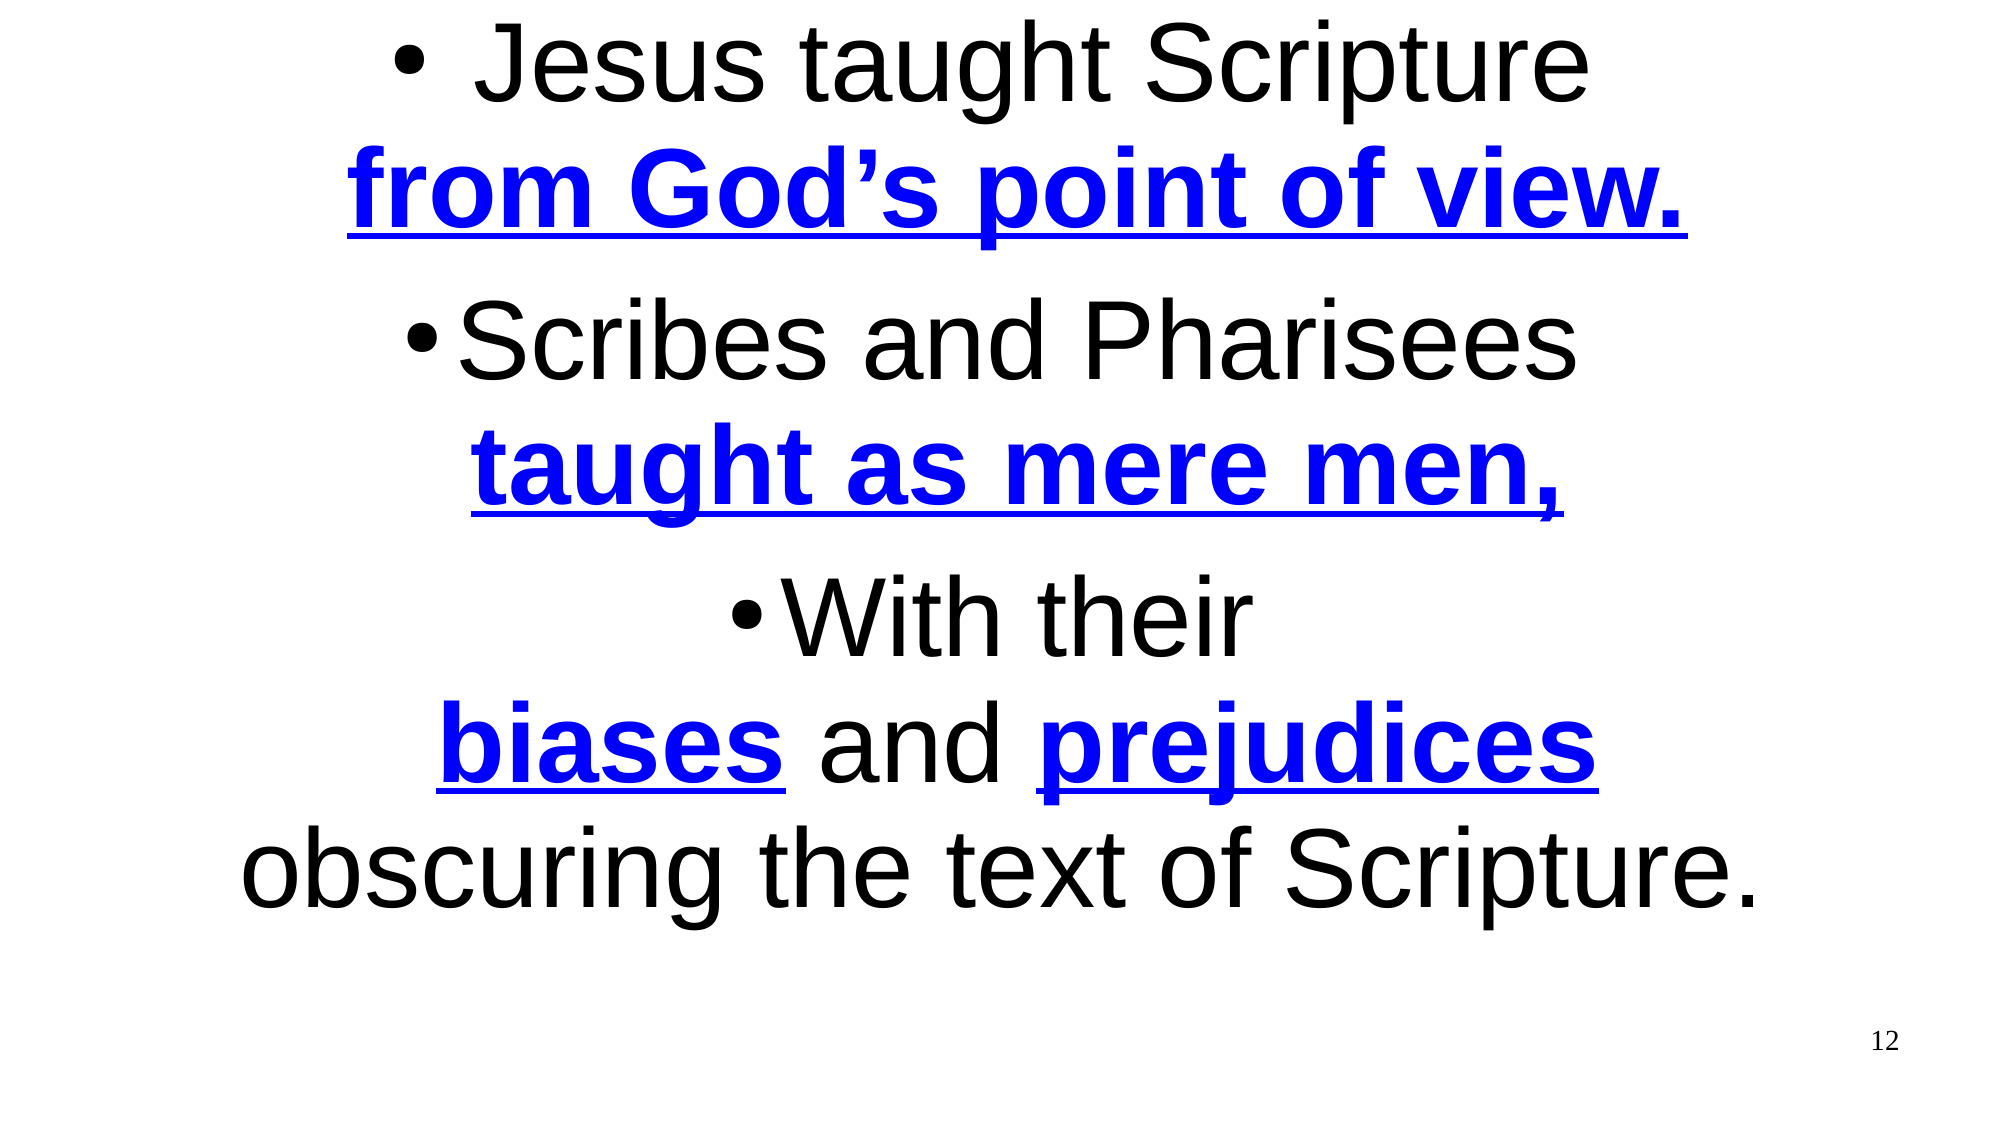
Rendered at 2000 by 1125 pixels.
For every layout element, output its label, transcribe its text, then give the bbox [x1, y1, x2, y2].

list Jesus taught Scripture from God’s point of view. Scribes and Pharisees taught as mere men, With their biases and prejudices obscuring the text of Scripture. [0, 0, 1996, 1123]
